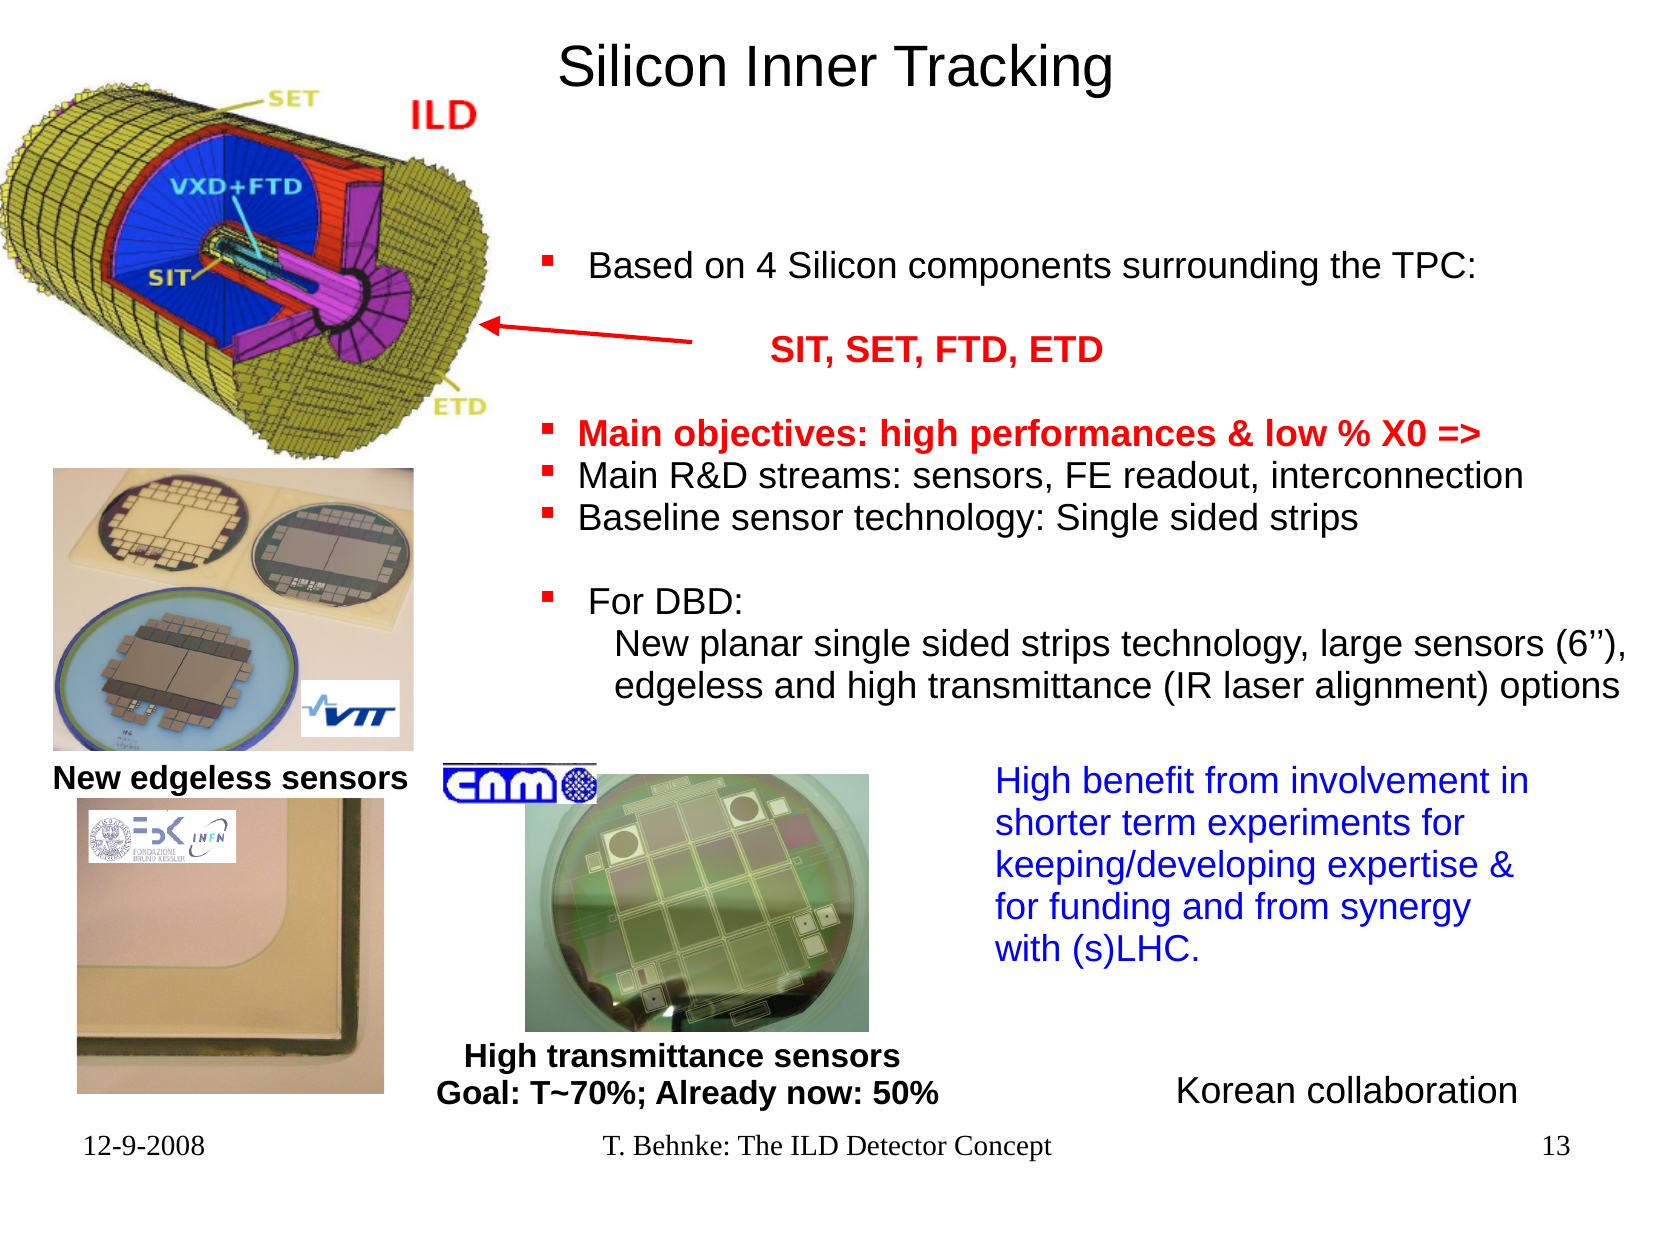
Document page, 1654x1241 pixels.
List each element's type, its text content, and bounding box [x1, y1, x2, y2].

title Silicon Inner Tracking [100, 0, 1589, 170]
picture [442, 763, 869, 1029]
picture [0, 66, 502, 462]
text_box Korean collaboration [1160, 1062, 1534, 1119]
text_box High benefit from involvement in shorter term experiments for keeping/developing expertise & for funding and from synergy with (s)LHC. [980, 757, 1554, 977]
text_box Based on 4 Silicon components surrounding the TPC: SIT, SET, FTD, ETD Main objectives: high performances & low % X0 => Main R&D streams: sensors, FE readout, interconnection Baseline sensor technology: Single sided strips For DBD: New planar single sided strips technology, large sensors (6’’), edgeless and high transmittance (IR laser alignment) options [524, 195, 1654, 757]
picture [76, 798, 385, 1094]
text_box High transmittance sensors Goal: T~70%; Already now: 50% [421, 1029, 955, 1120]
text_box New edgeless sensors [0, 751, 425, 805]
picture [53, 468, 414, 751]
